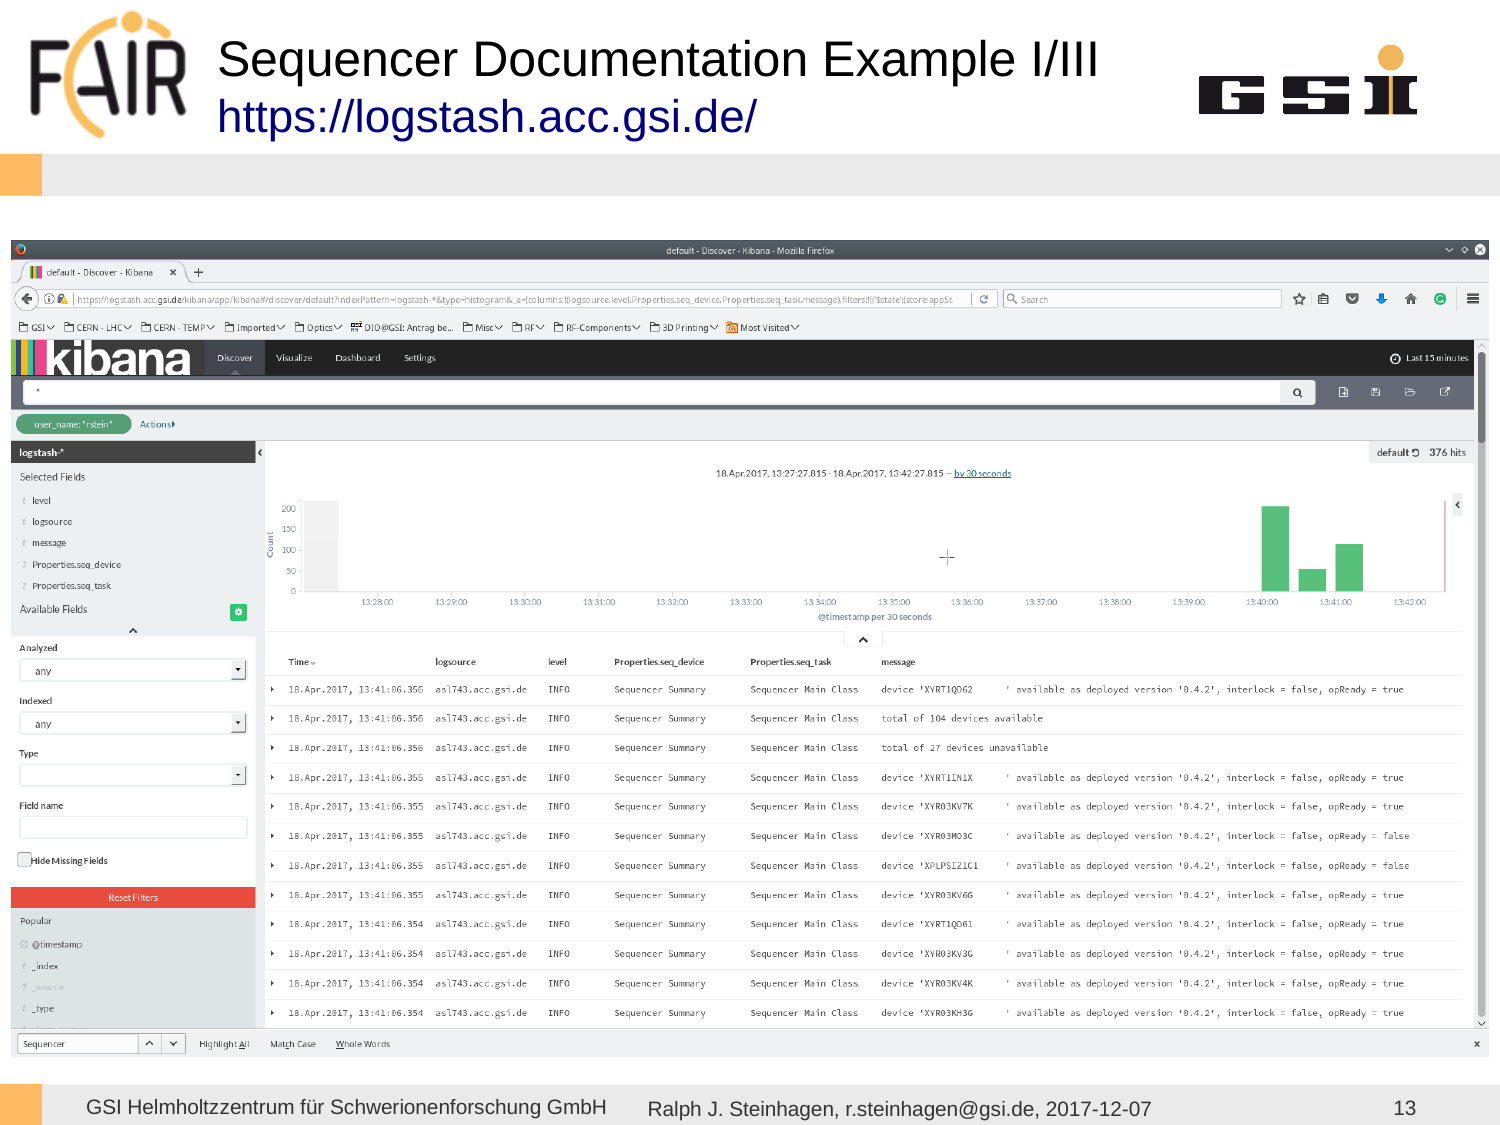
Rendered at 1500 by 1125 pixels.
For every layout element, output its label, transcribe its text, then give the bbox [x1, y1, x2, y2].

picture [30, 9, 187, 141]
title Sequencer Documentation Example I/III https://logstash.acc.gsi.de/ [217, 18, 1180, 150]
picture [11, 240, 1489, 1057]
picture [1197, 42, 1419, 117]
